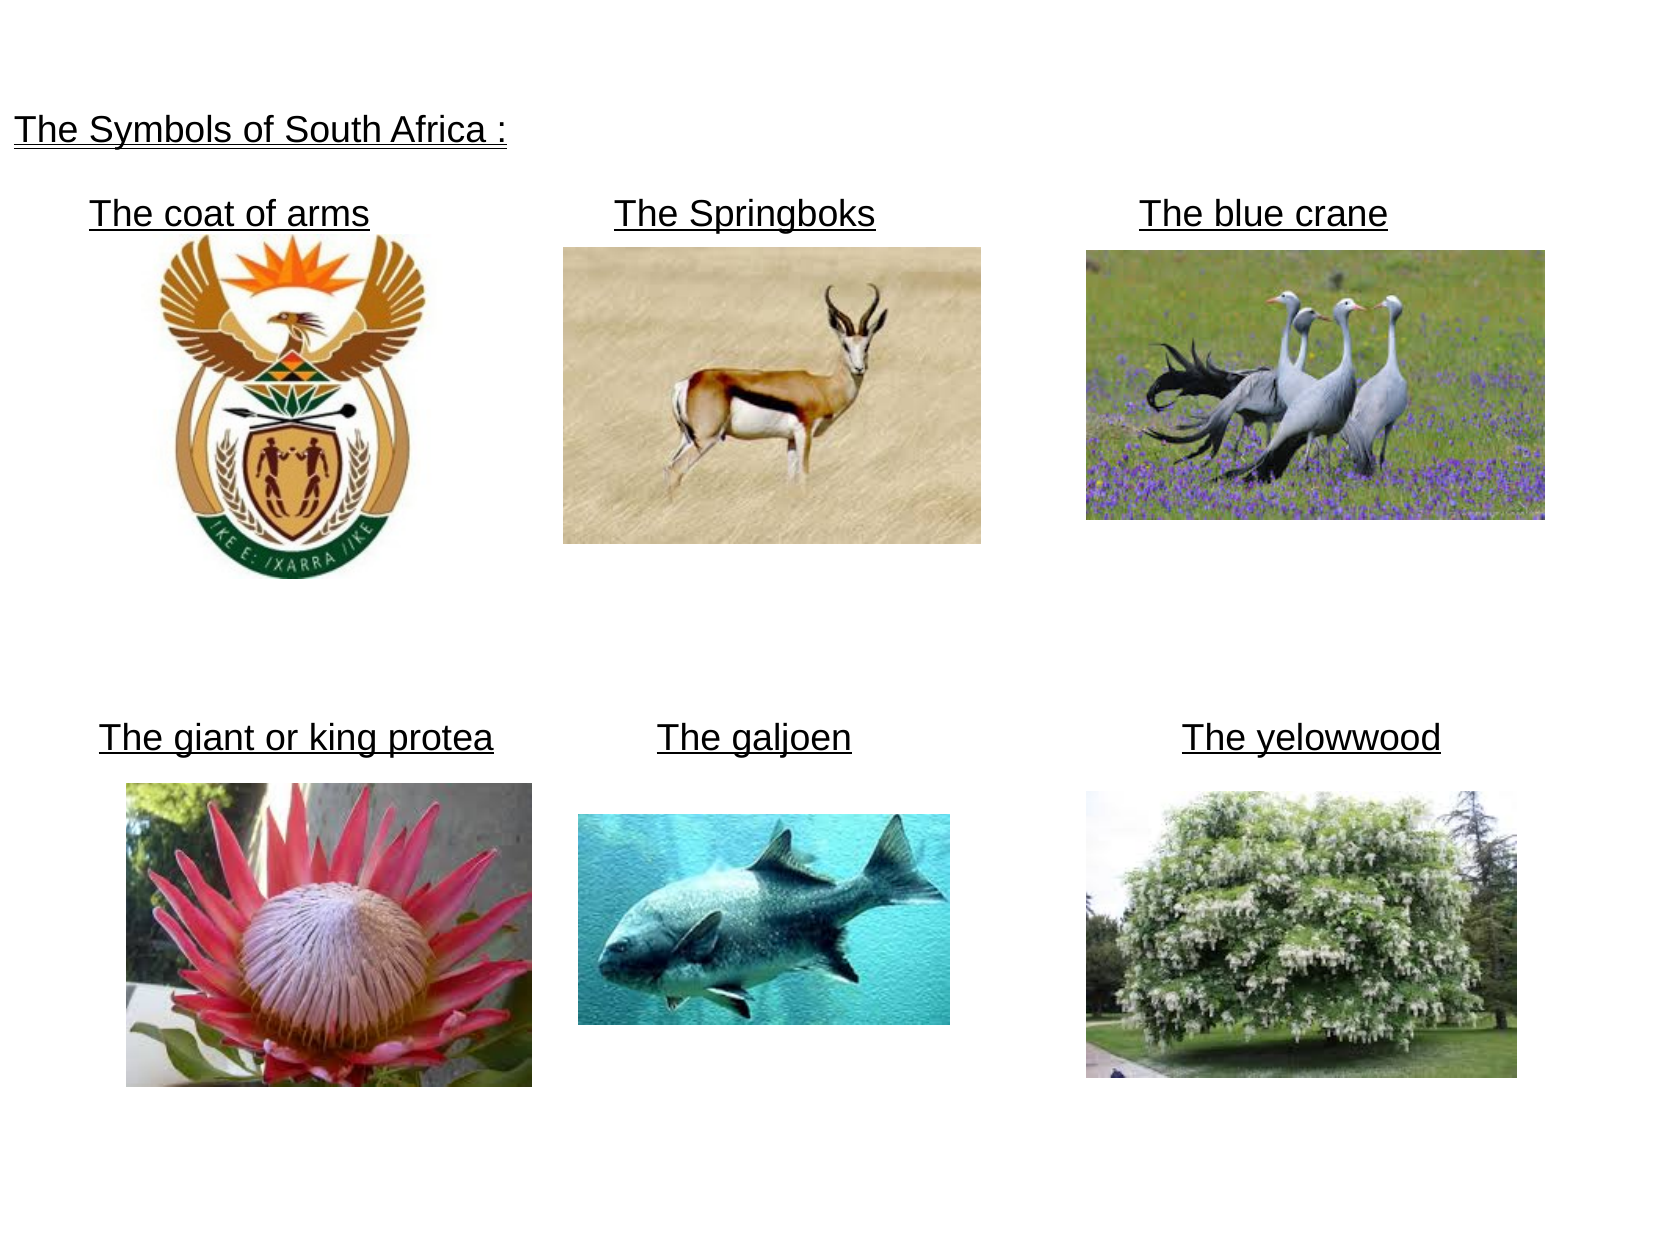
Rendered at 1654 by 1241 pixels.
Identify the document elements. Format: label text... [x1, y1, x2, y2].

picture [126, 783, 532, 1087]
picture [578, 814, 950, 1025]
picture [1086, 791, 1517, 1078]
picture [104, 235, 485, 579]
text_box The giant or king protea The galjoen The yelowwood [41, 708, 1637, 1229]
text_box The Symbols of South Africa : The coat of arms The Springboks The blue crane [0, 101, 1560, 674]
picture [1086, 250, 1545, 520]
picture [563, 248, 981, 544]
